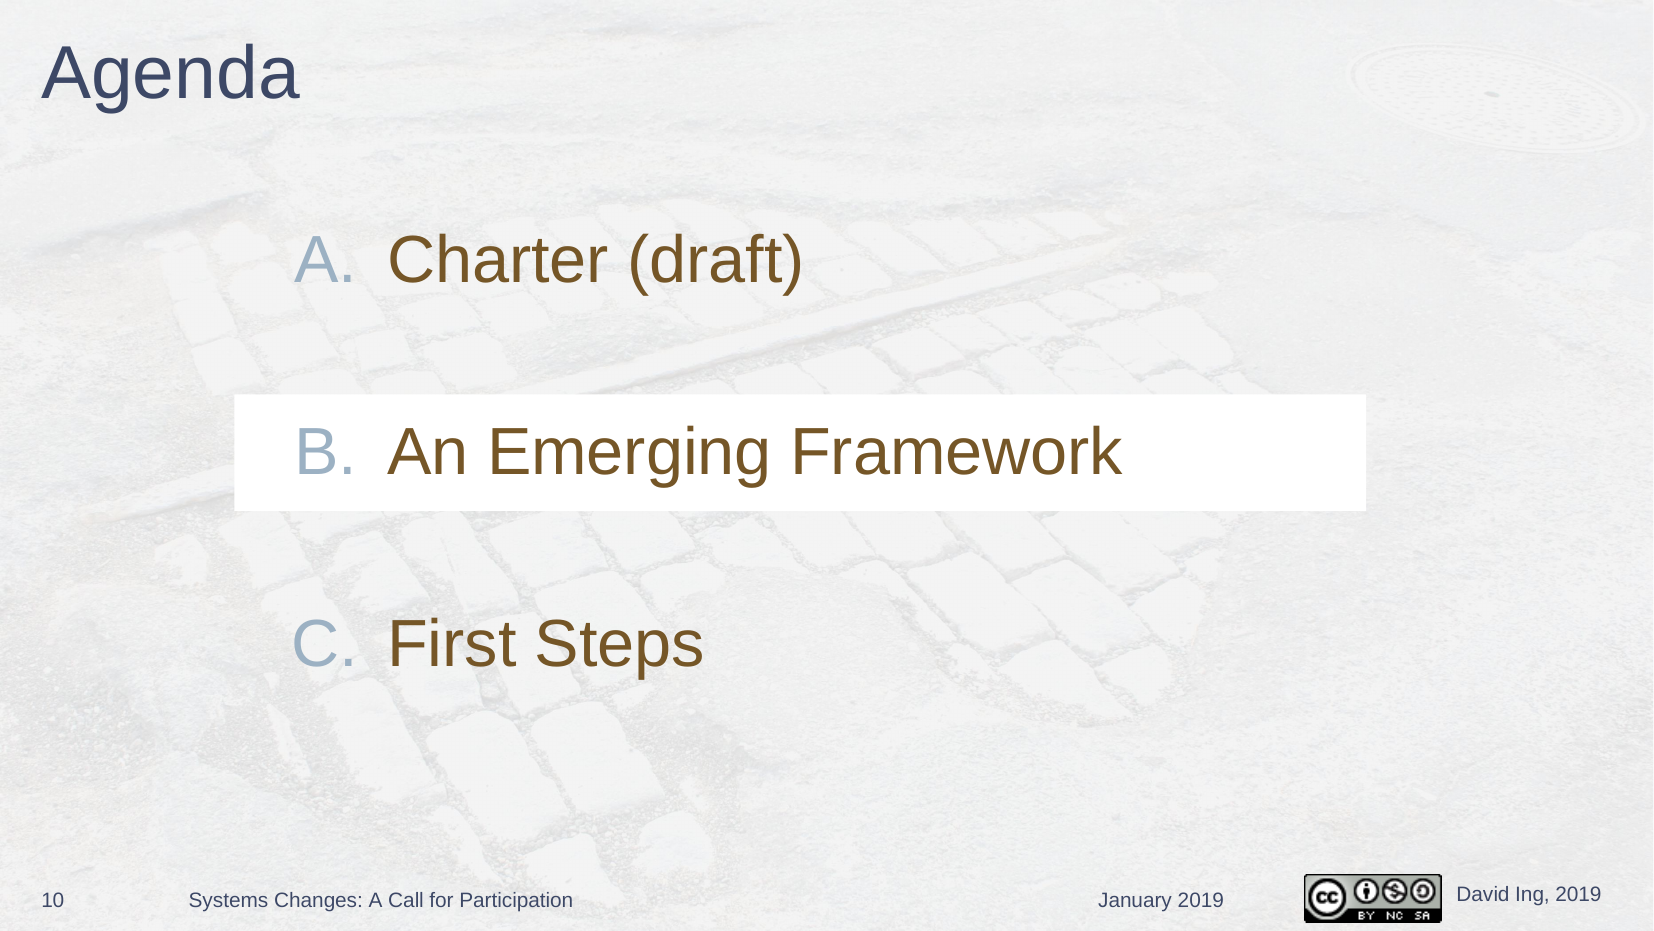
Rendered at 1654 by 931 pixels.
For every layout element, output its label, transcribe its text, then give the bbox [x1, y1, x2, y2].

picture [0, 0, 1654, 931]
table_cell First Steps [372, 599, 1364, 749]
table_header A. [242, 214, 372, 407]
table_header Charter (draft) [372, 214, 1364, 407]
table_cell B. [242, 407, 372, 599]
text_box [234, 394, 242, 511]
table_cell C. [242, 599, 372, 749]
title Agenda [41, 30, 1613, 191]
table_cell An Emerging Framework [372, 407, 1364, 599]
